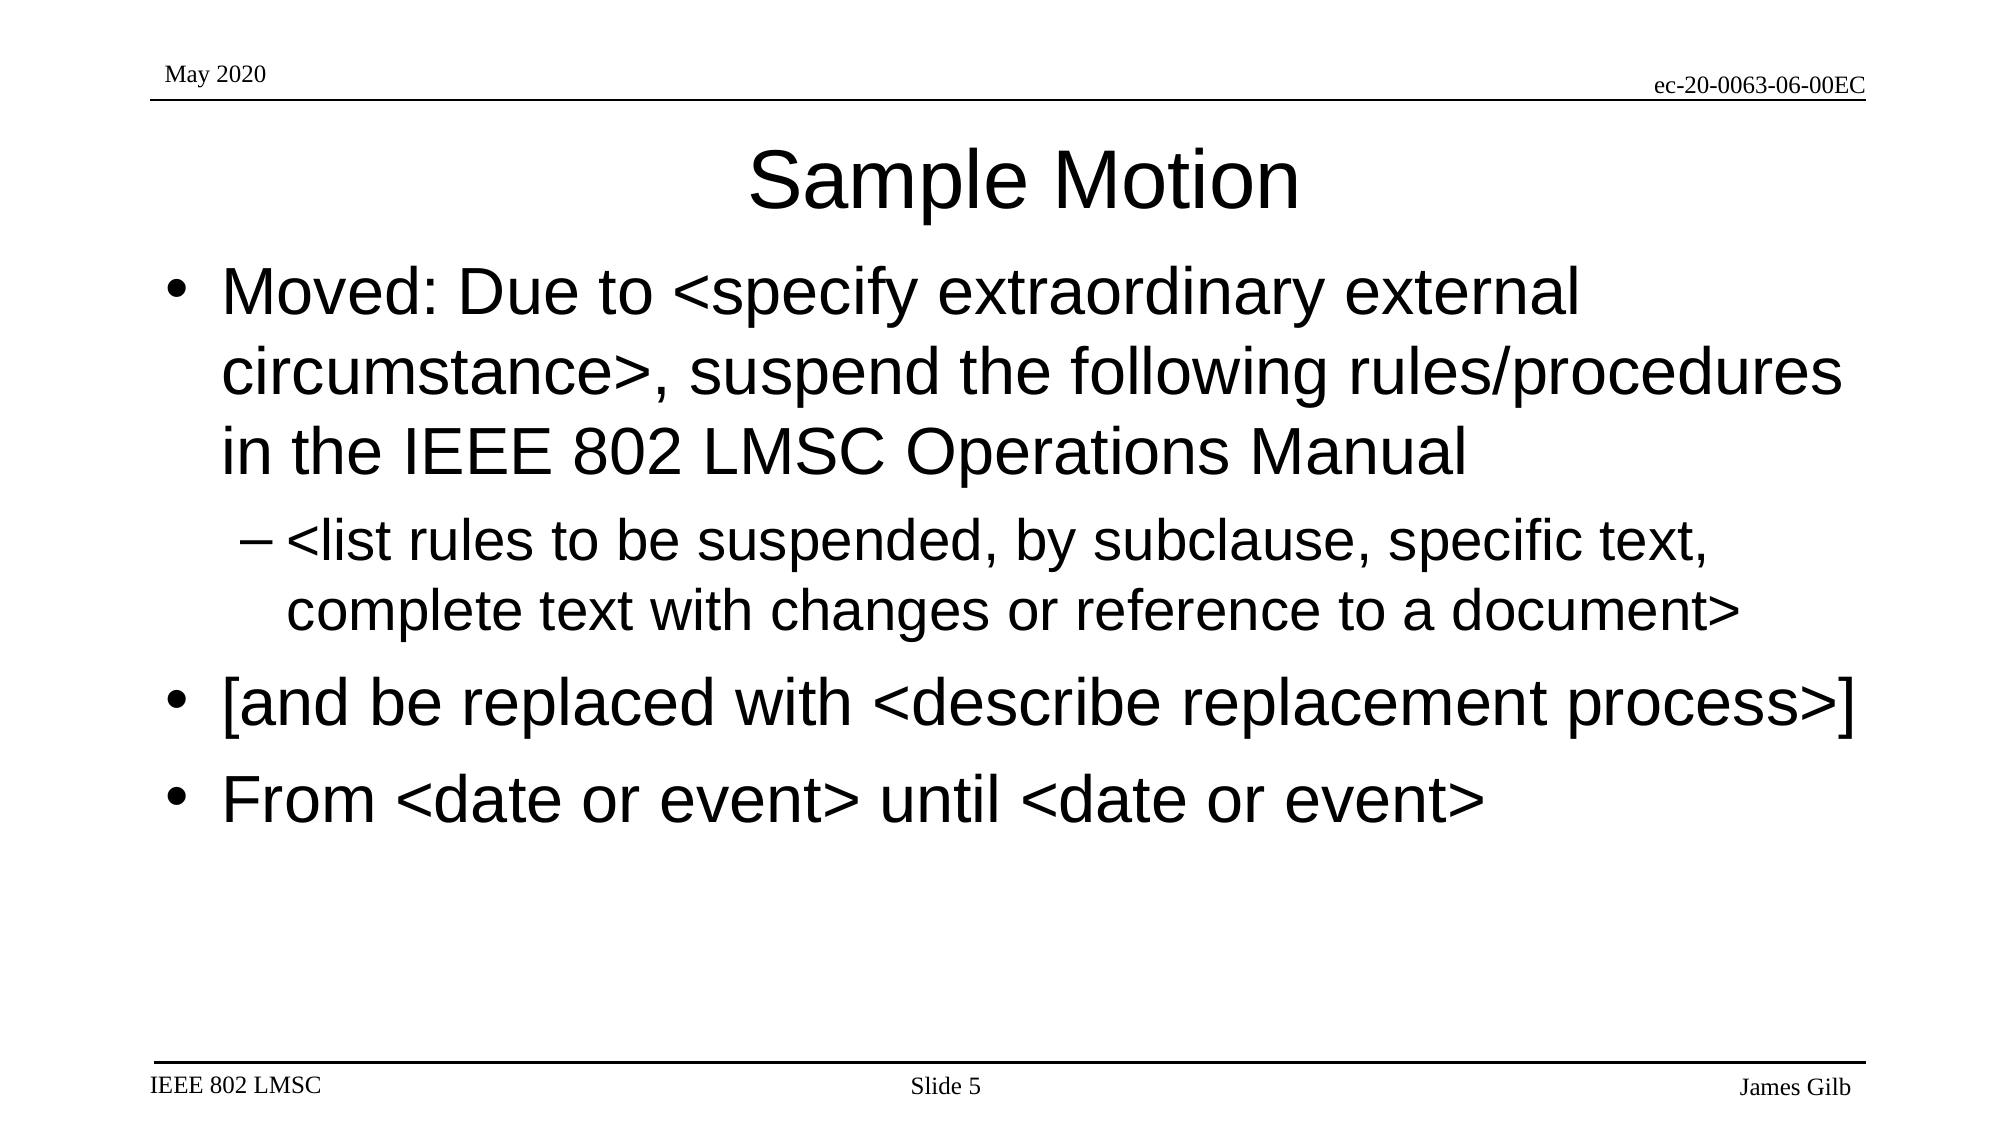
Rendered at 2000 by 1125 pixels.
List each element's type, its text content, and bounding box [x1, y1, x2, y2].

list Moved: Due to <specify extraordinary external circumstance>, suspend the following rules/procedures in the IEEE 802 LMSC Operations Manual <list rules to be suspended, by subclause, specific text, complete text with changes or reference to a document> [and be replaced with <describe replacement process>] From <date or event> until <date or event> [149, 239, 1900, 1051]
title Sample Motion [149, 112, 1900, 238]
